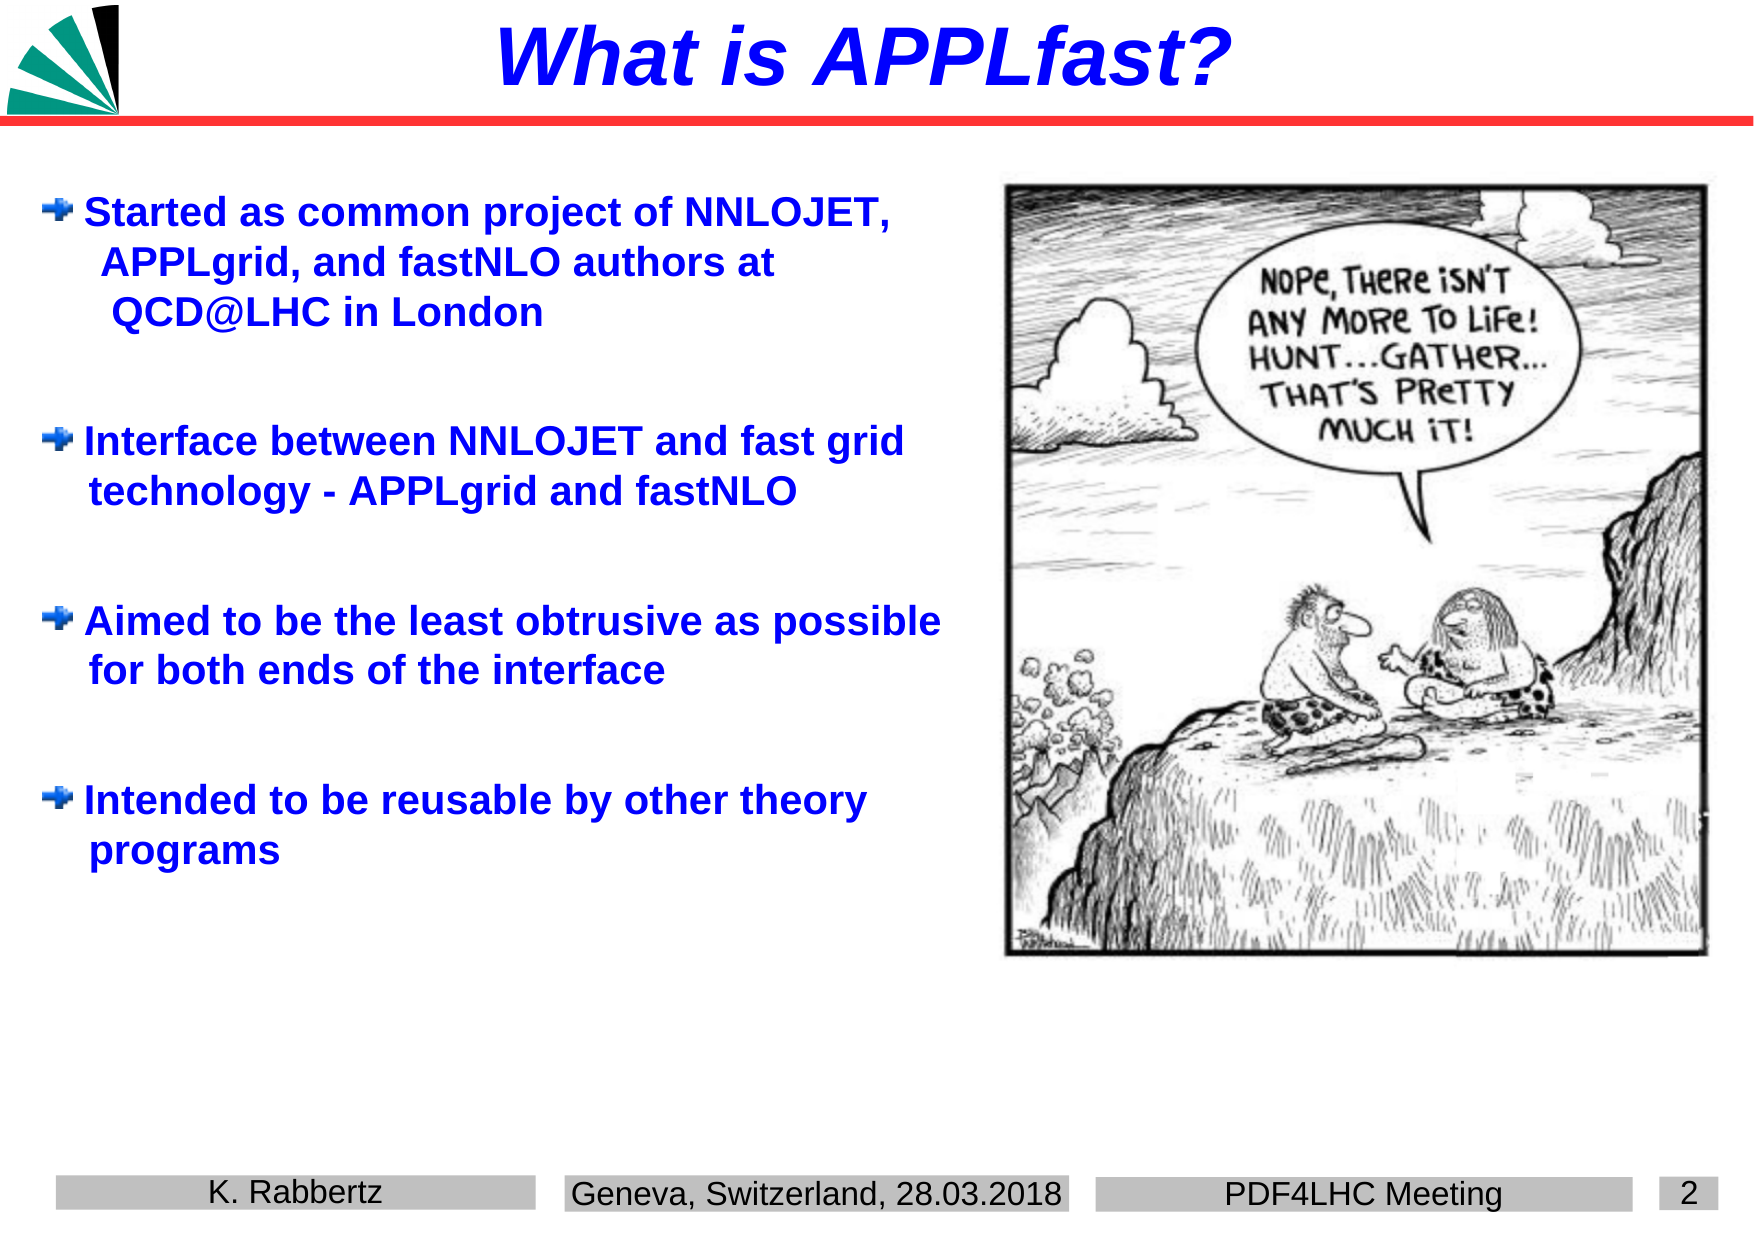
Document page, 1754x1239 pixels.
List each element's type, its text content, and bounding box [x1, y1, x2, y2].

picture [988, 171, 1721, 971]
picture [7, 5, 119, 116]
list Started as common project of NNLOJET, APPLgrid, and fastNLO authors at QCD@LHC in London Interface between NNLOJET and fast grid technology - APPLgrid and fastNLO Aimed to be the least obtrusive as possible for both ends of the interface Intended to be reusable by other theory programs [42, 184, 947, 1118]
title What is APPLfast? [123, 0, 1606, 114]
